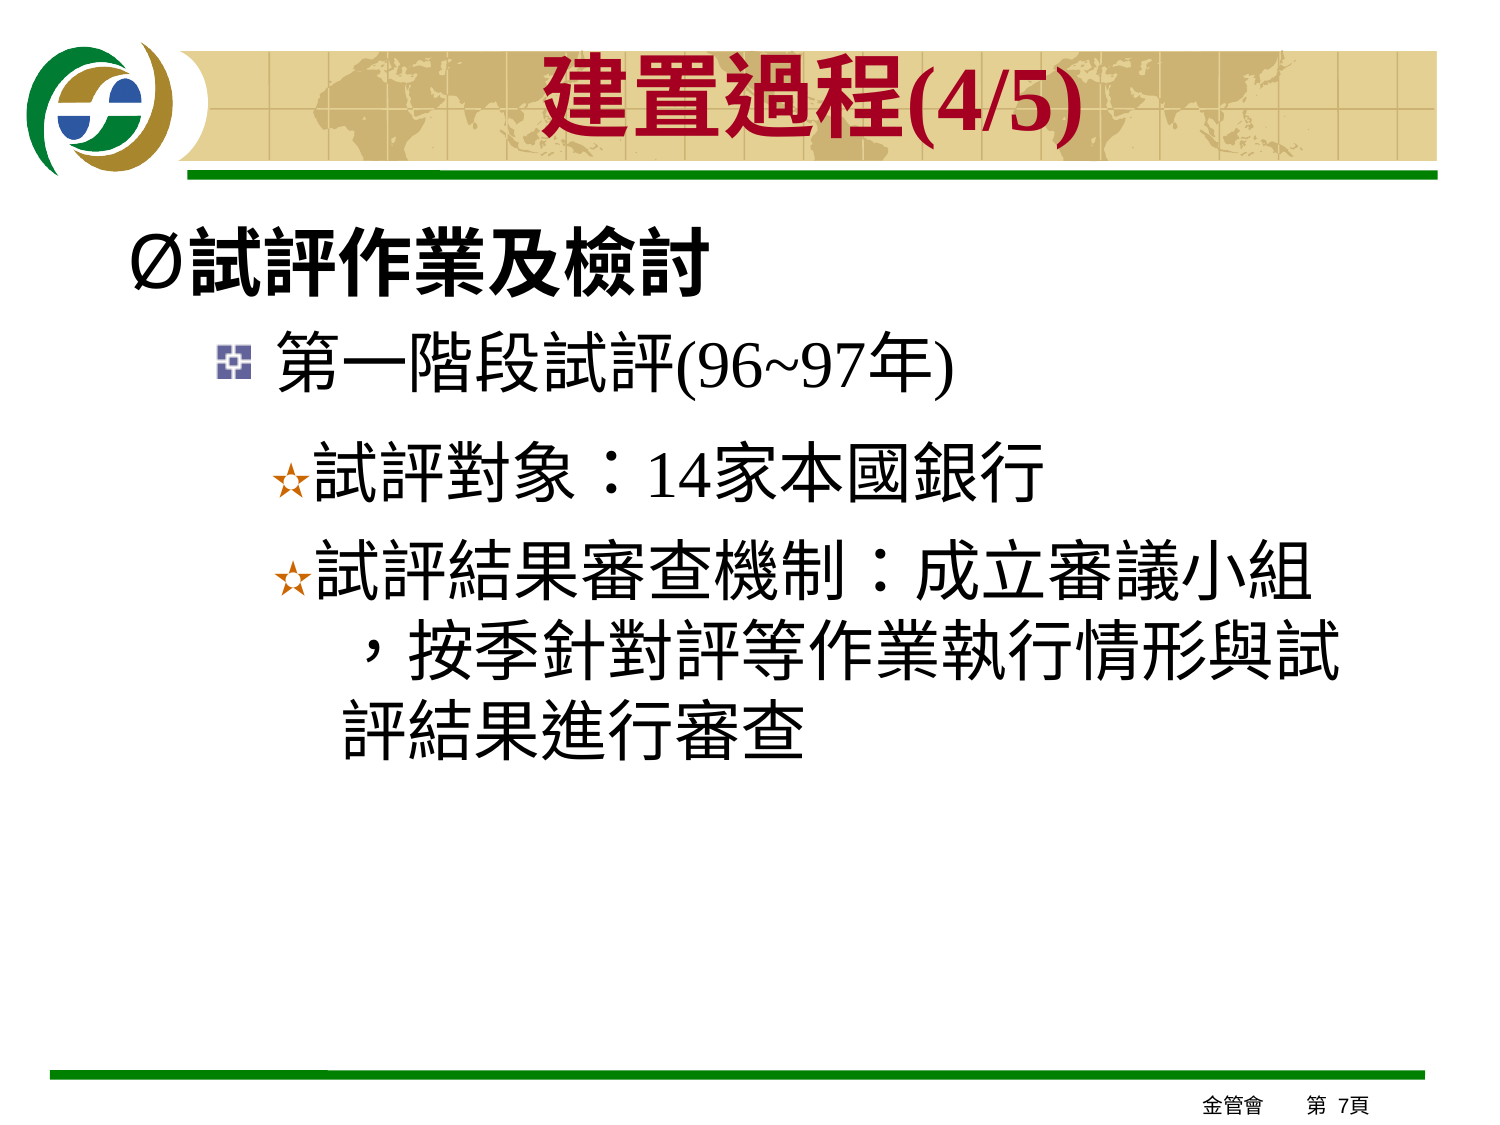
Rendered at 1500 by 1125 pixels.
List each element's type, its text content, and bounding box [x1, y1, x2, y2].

list 試評作業及檢討 第一階段試評(96~97年) ✫試評對象：14家本國銀行 ✫試評結果審查機制：成立審議小組 ，按季針對評等作業執行情形與試 評結果進行審查 [112, 224, 1371, 1028]
picture [24, 37, 175, 178]
title 建置過程(4/5) [174, 24, 1450, 163]
